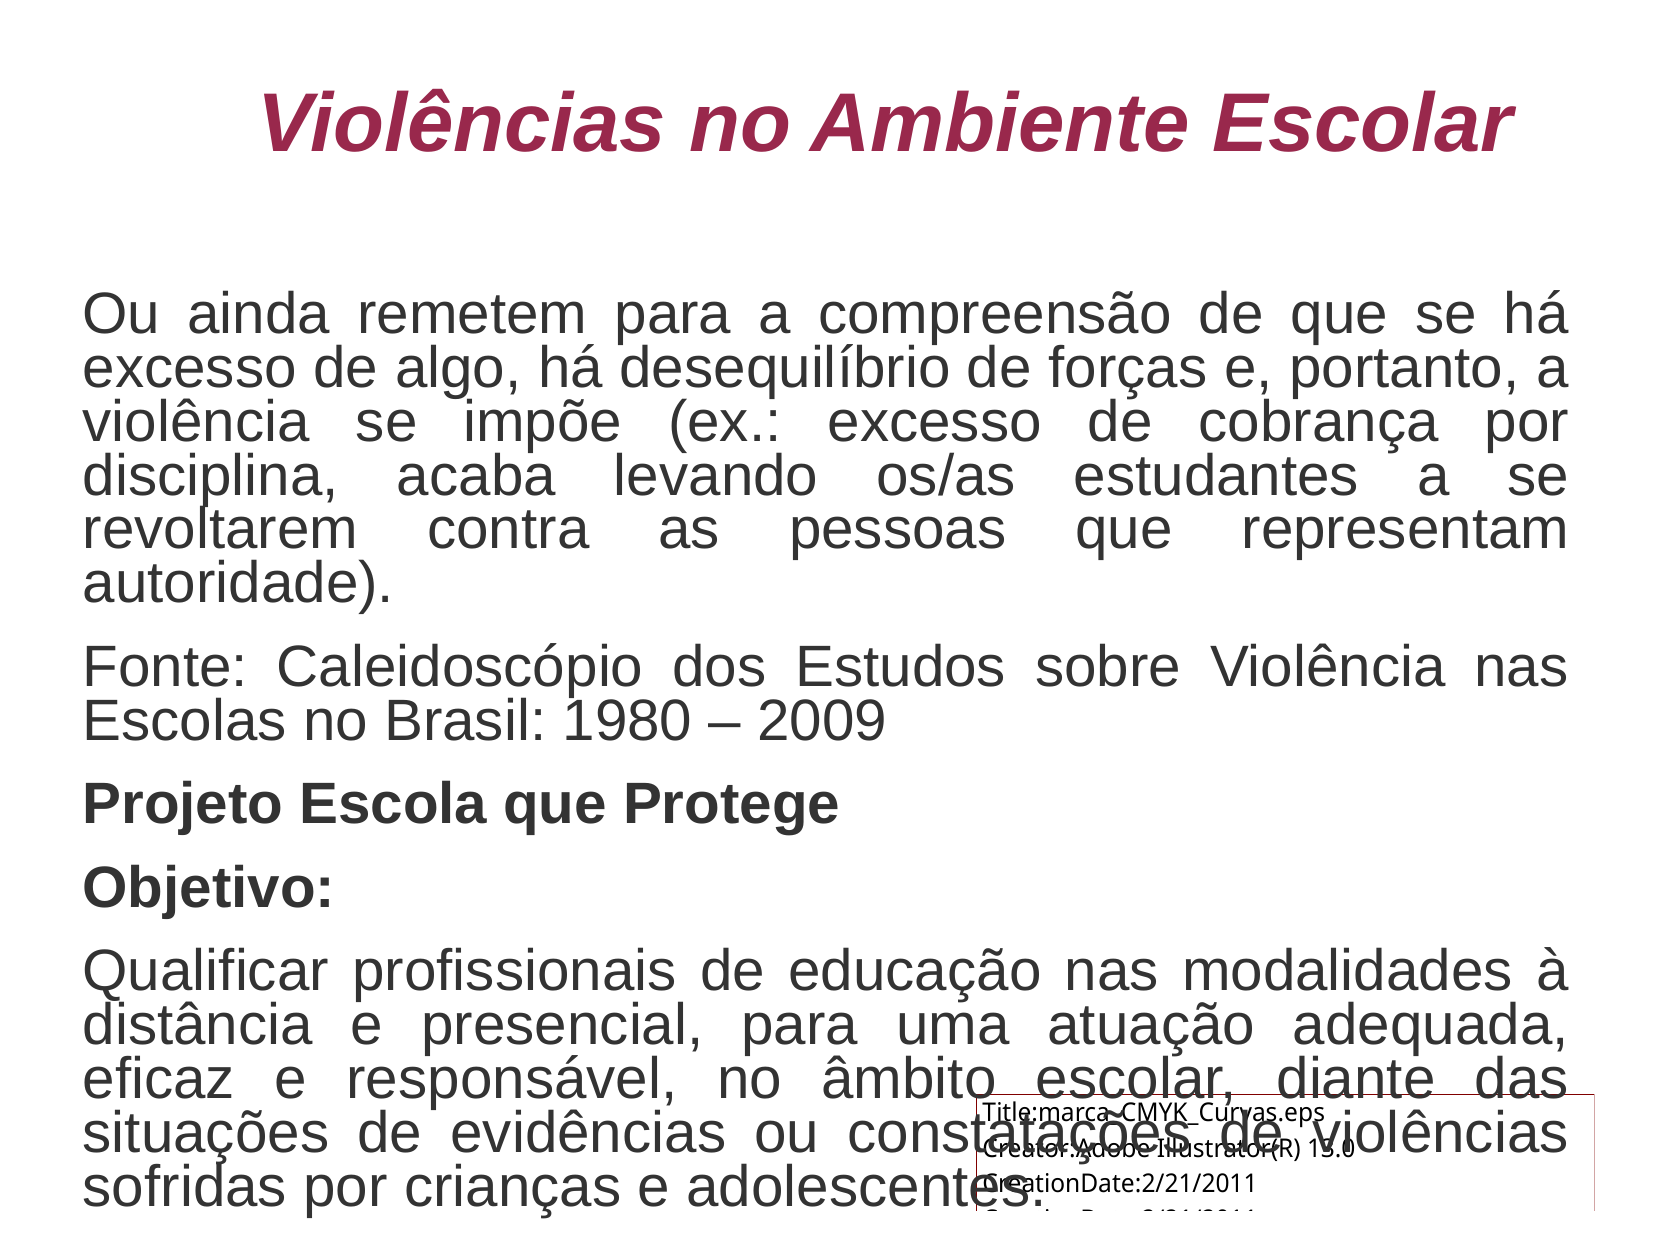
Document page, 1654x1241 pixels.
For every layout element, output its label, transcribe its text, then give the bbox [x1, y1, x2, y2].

title Violências no Ambiente Escolar [206, 0, 1565, 266]
list Ou ainda remetem para a compreensão de que se há excesso de algo, há desequilíbrio de forças e, portanto, a violência se impõe (ex.: excesso de cobrança por disciplina, acaba levando os/as estudantes a se revoltarem contra as pessoas que representam autoridade). Fonte: Caleidoscópio dos Estudos sobre Violência nas Escolas no Brasil: 1980 – 2009 Projeto Escola que Protege Objetivo: Qualificar profissionais de educação nas modalidades à distância e presencial, para uma atuação adequada, eficaz e responsável, no âmbito escolar, diante das situações de evidências ou constatações de violências sofridas por crianças e adolescentes. [82, 290, 1571, 1109]
